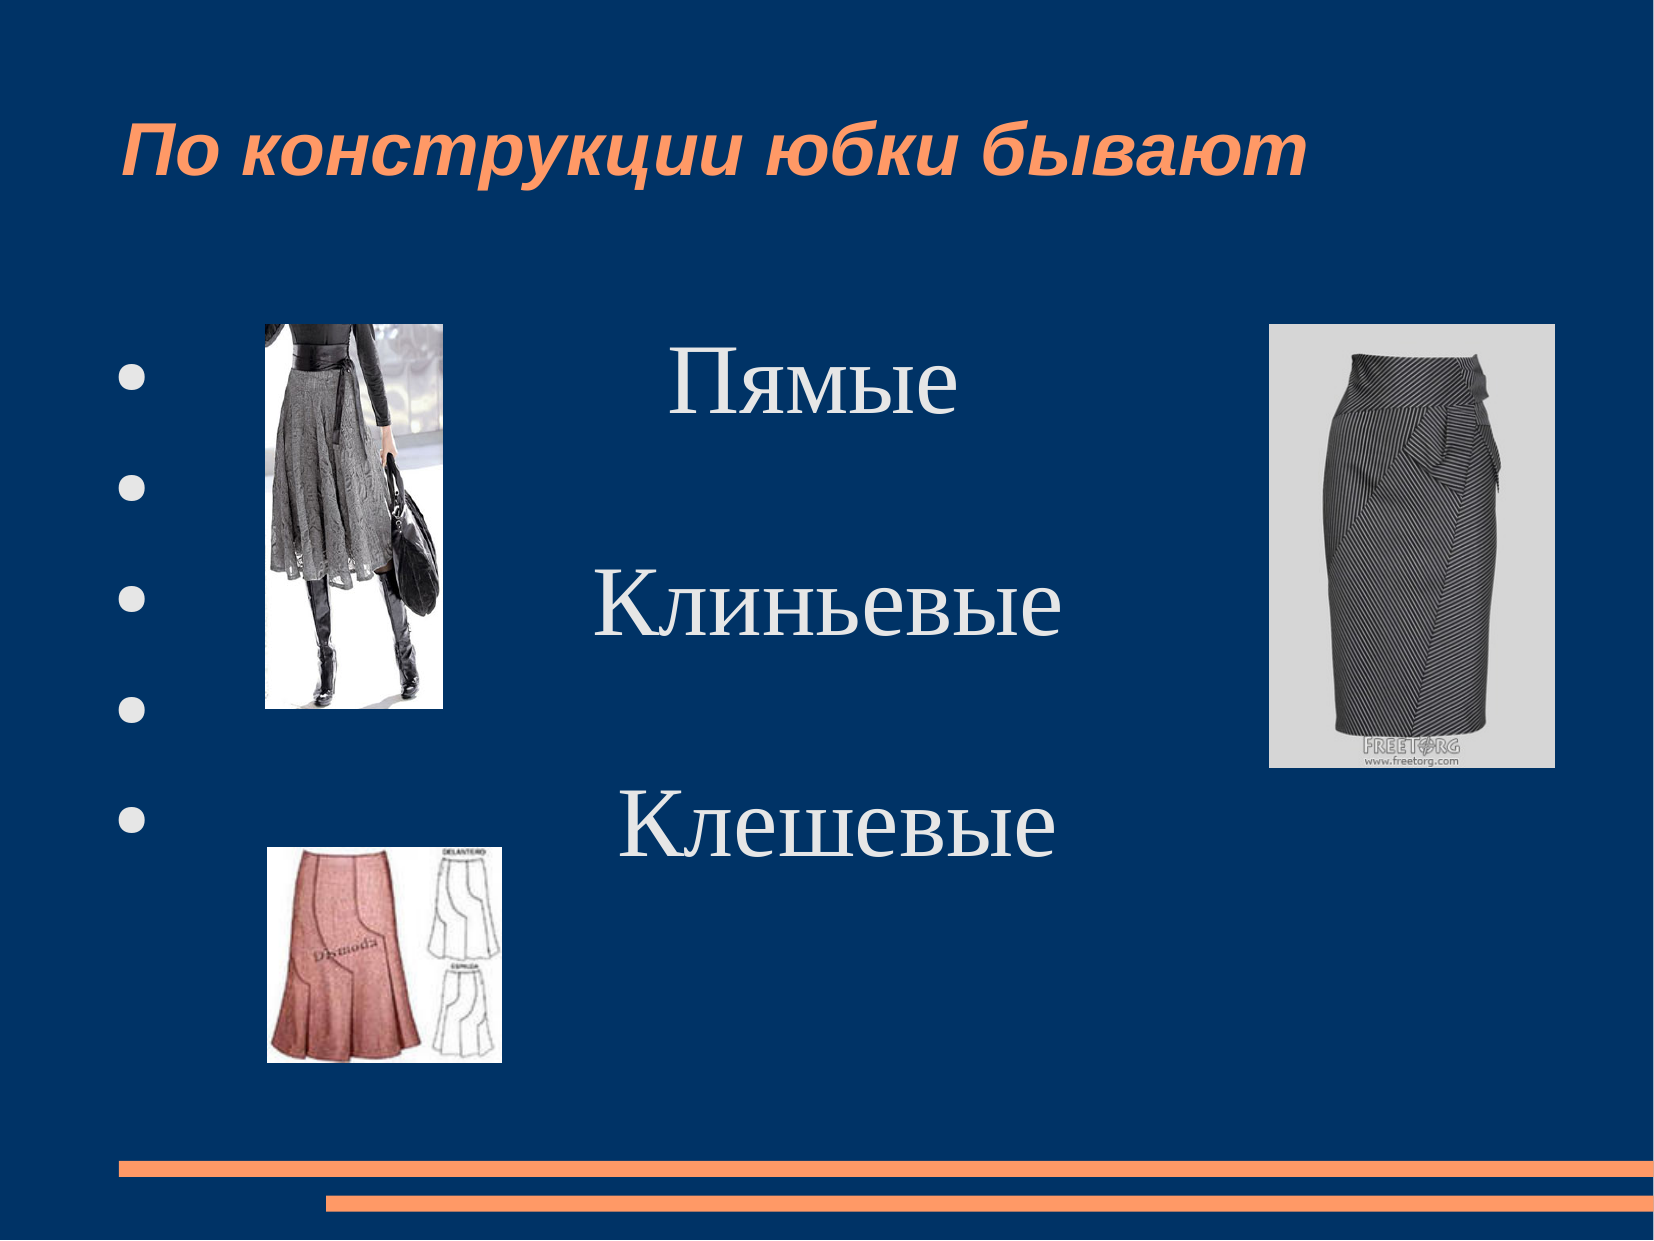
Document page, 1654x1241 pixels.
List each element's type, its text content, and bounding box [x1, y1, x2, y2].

picture [1269, 324, 1555, 768]
title По конструкции юбки бывают [121, 46, 1534, 254]
picture [265, 324, 443, 709]
picture [267, 847, 502, 1063]
list Пямые Клиньевые Клешевые [96, 324, 1536, 1135]
